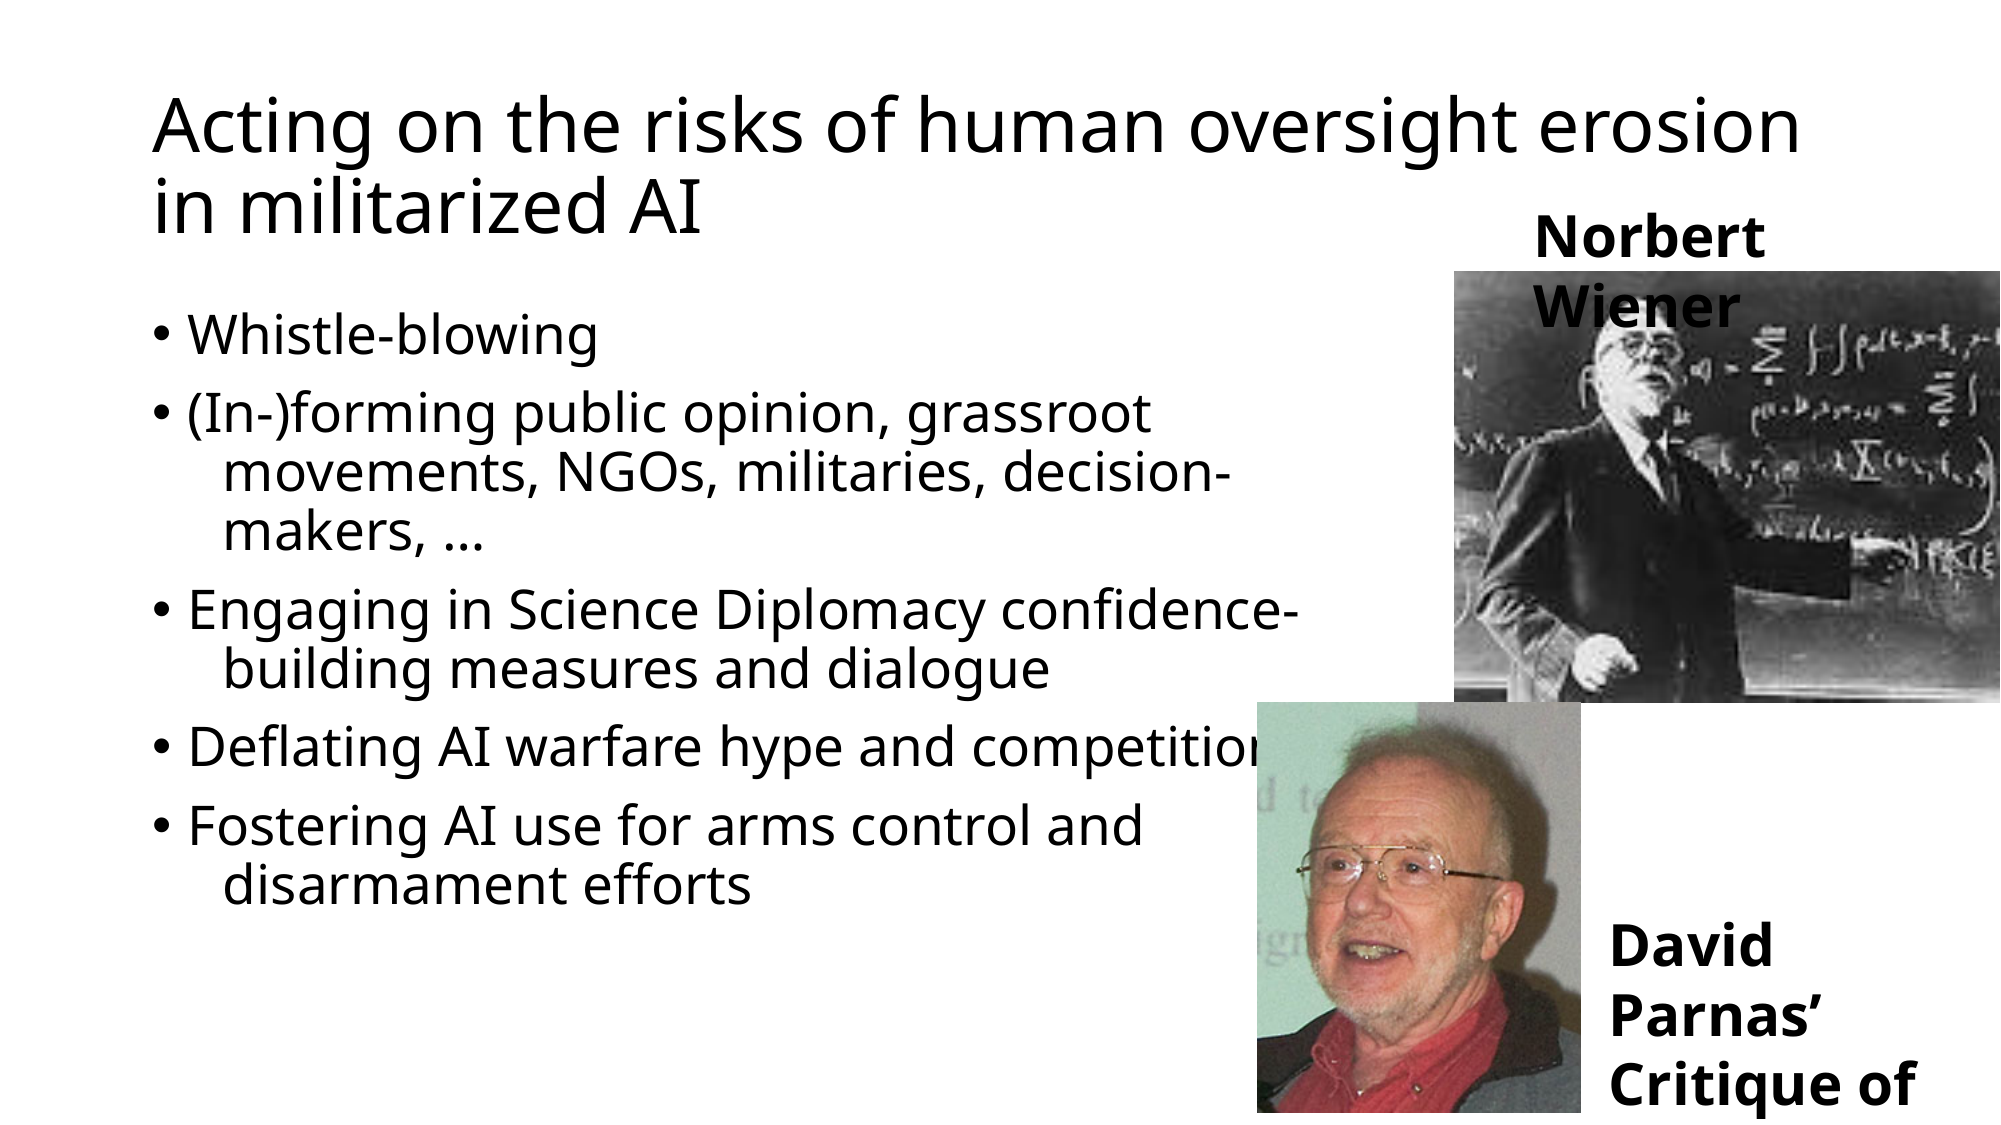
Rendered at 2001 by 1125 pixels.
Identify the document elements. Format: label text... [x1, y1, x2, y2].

picture [1257, 271, 2000, 1114]
text_box David Parnas’ Critique of SDI – «Star wars» [1593, 900, 2000, 1125]
text_box Norbert Wiener [1518, 191, 1980, 278]
title Acting on the risks of human oversight erosion in militarized AI [137, 59, 1863, 278]
list Whistle-blowing (In-)forming public opinion, grassroot movements, NGOs, militaries, decision-makers, … Engaging in Science Diplomacy confidence-building measures and dialogue Deflating AI warfare hype and competition Fostering AI use for arms control and disarmament efforts [137, 299, 1338, 1014]
